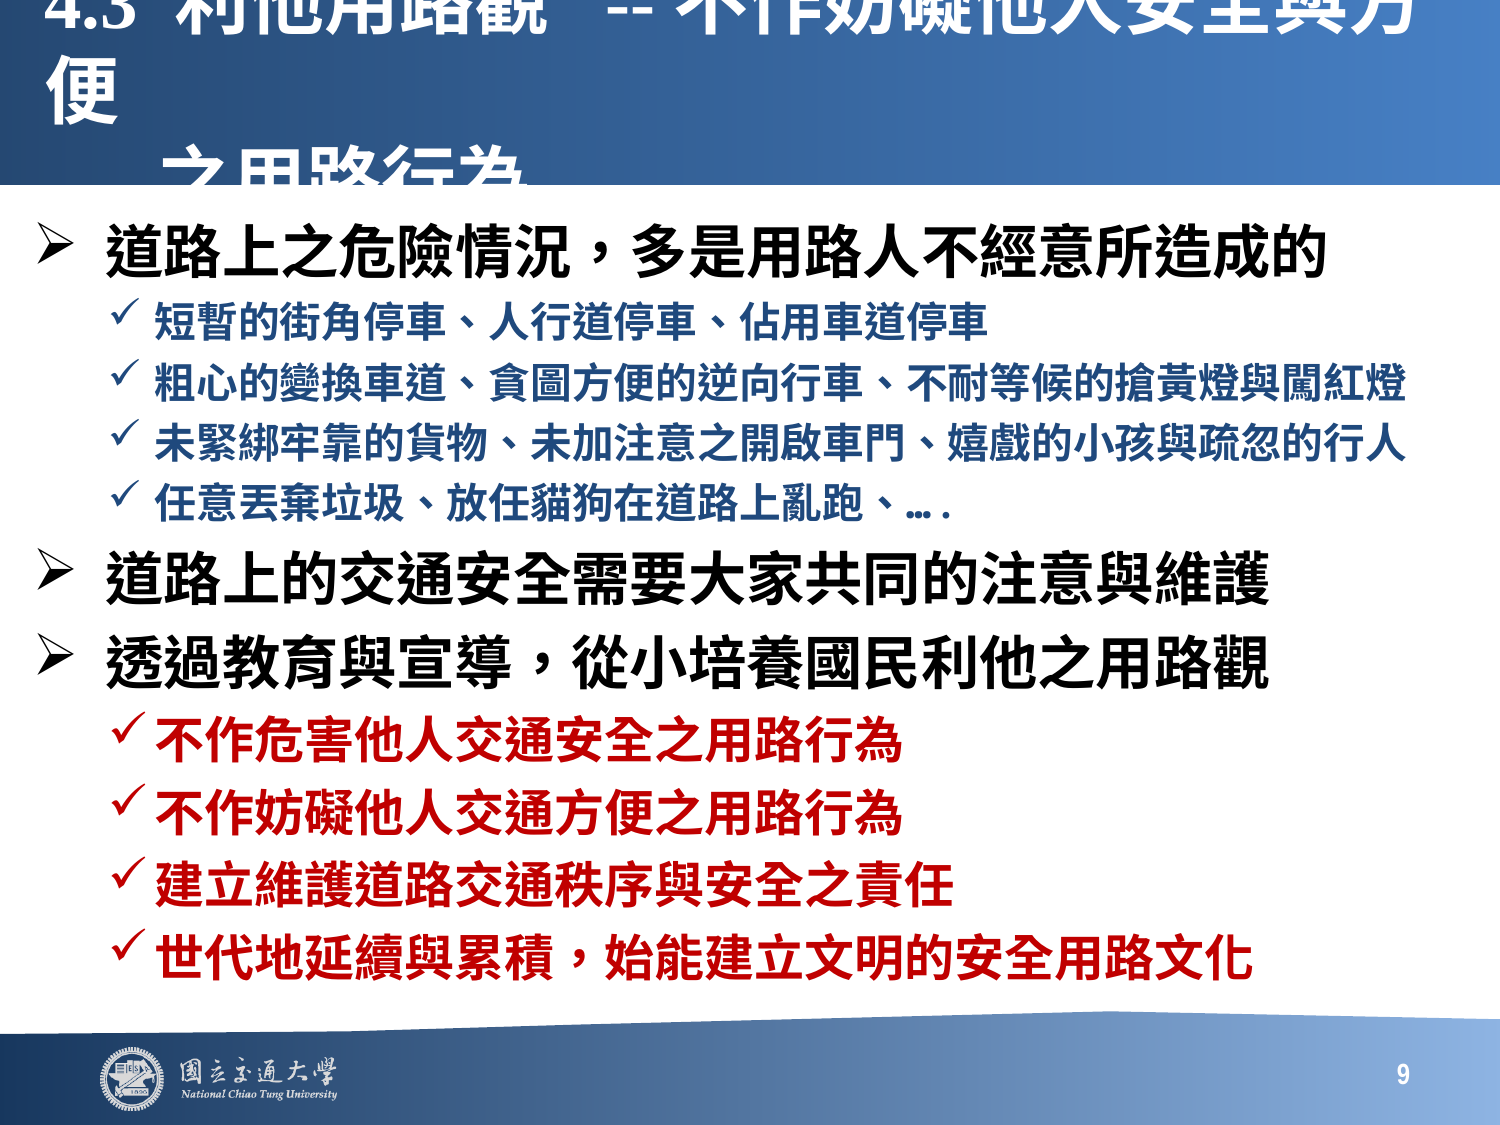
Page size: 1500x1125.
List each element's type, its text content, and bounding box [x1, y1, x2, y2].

text_box <number> [1074, 1042, 1426, 1103]
list 道路上之危險情況，多是用路人不經意所造成的 短暫的街角停車、人行道停車、佔用車道停車 粗心的變換車道、貪圖方便的逆向行車、不耐等候的搶黃燈與闖紅燈 未緊綁牢靠的貨物、未加注意之開啟車門、嬉戲的小孩與疏忽的行人 任意丟棄垃圾、放任貓狗在道路上亂跑、…. 道路上的交通安全需要大家共同的注意與維護 透過教育與宣導，從小培養國民利他之用路觀 不作危害他人交通安全之用路行為 不作妨礙他人交通方便之用路行為 建立維護道路交通秩序與安全之責任 世代地延續與累積，始能建立文明的安全用路文化 [17, 208, 1459, 1012]
title 4.3 利他用路觀 --不作妨礙他人安全與方便 之用路行為 [29, 0, 1495, 177]
